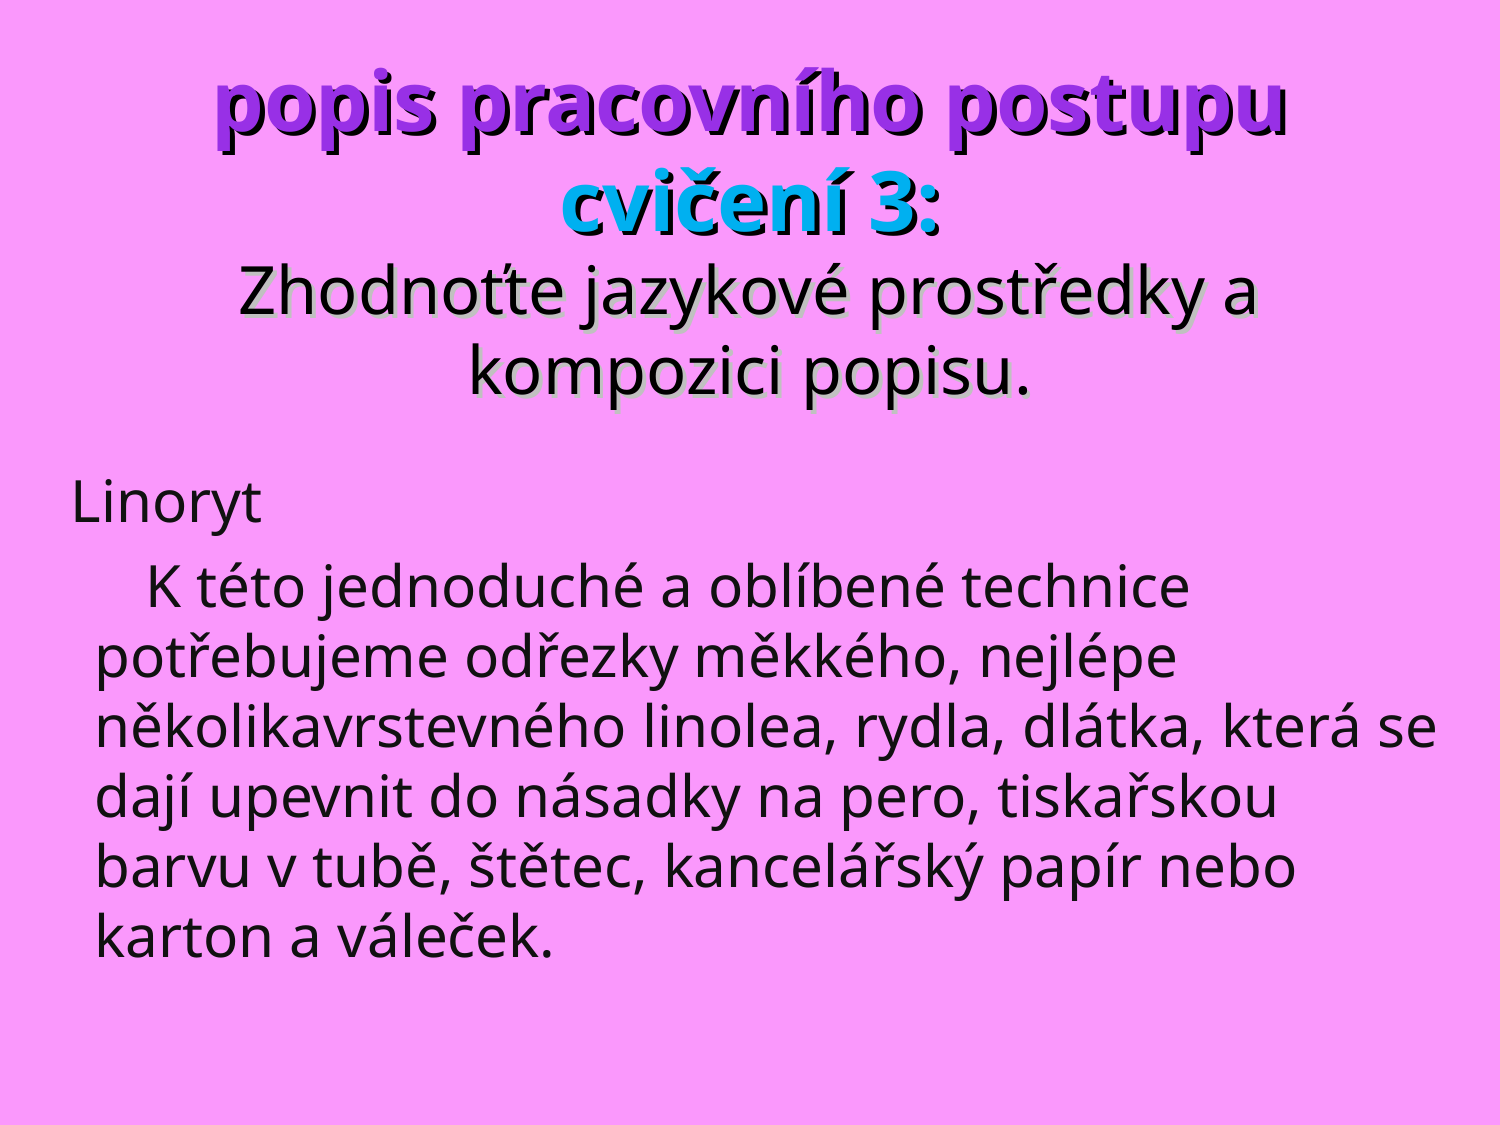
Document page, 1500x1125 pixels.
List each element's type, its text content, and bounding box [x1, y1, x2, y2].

title popis pracovního postupu cvičení 3: Zhodnoťte jazykové prostředky a kompozici popisu. [75, 40, 1426, 416]
list Linoryt K této jednoduché a oblíbené technice potřebujeme odřezky měkkého, nejlépe několikavrstevného linolea, rydla, dlátka, která se dají upevnit do násadky na pero, tiskařskou barvu v tubě, štětec, kancelářský papír nebo karton a váleček. [23, 456, 1465, 1098]
